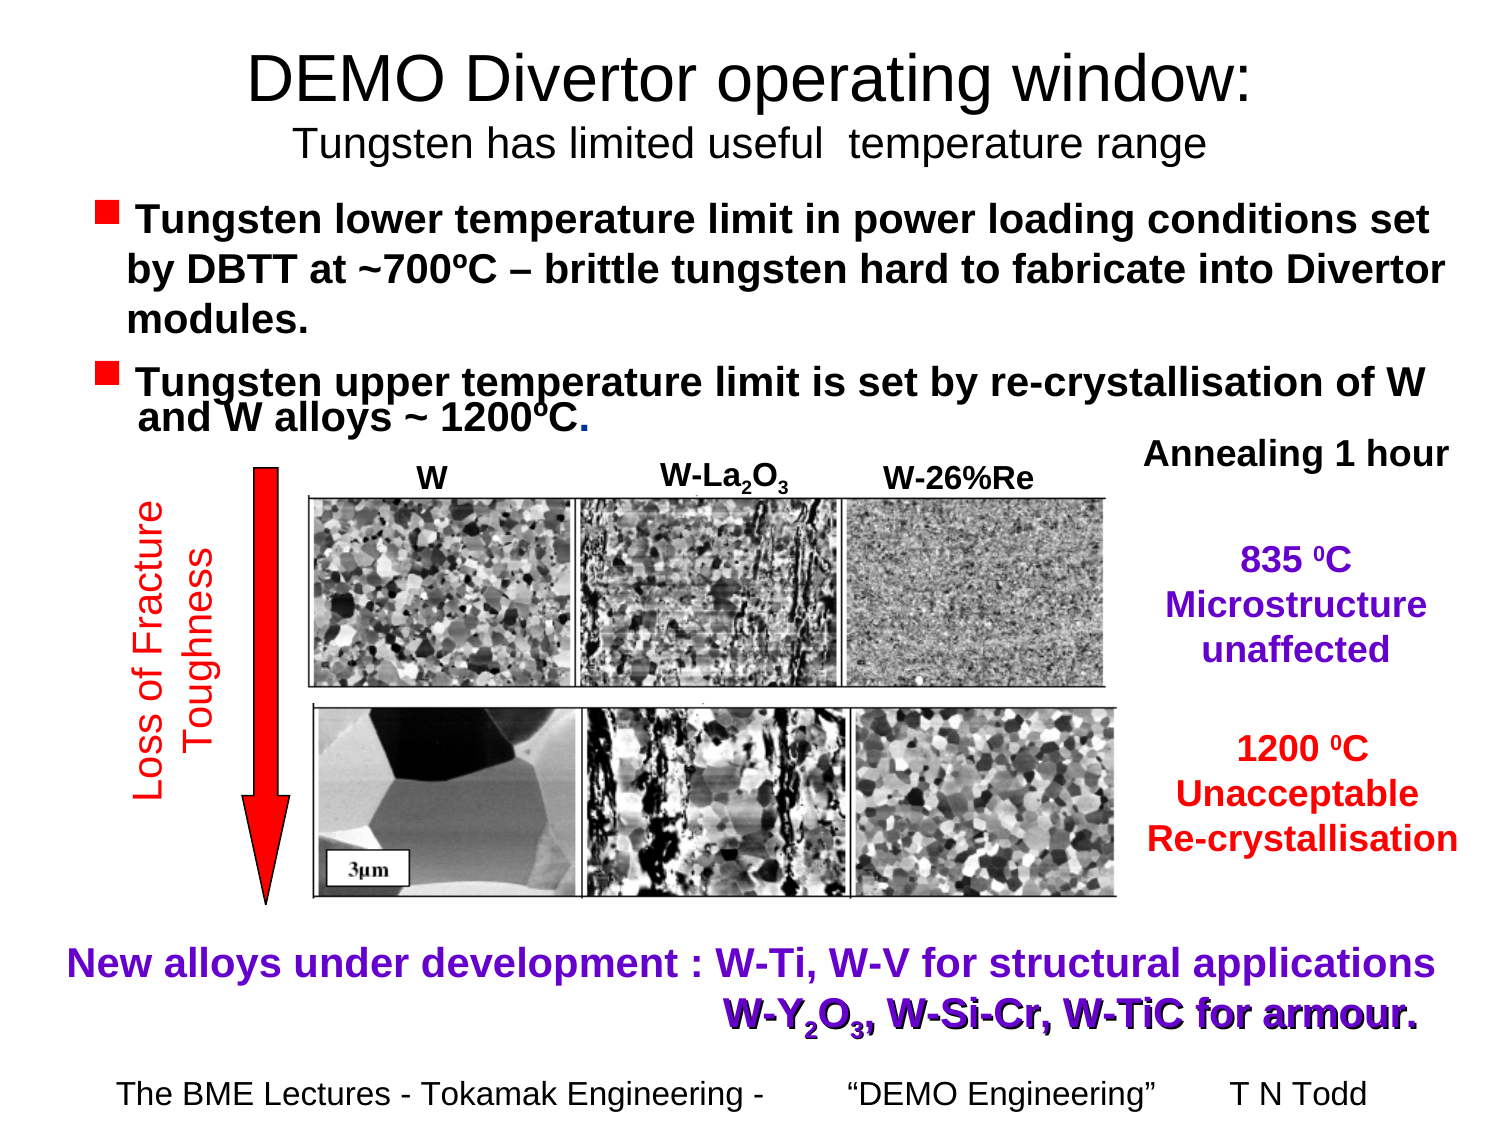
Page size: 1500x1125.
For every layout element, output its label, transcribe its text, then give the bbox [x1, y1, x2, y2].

picture [301, 495, 1109, 692]
text_box Tungsten lower temperature limit in power loading conditions set by DBTT at ~700ºC – brittle tungsten hard to fabricate into Divertor modules. Tungsten upper temperature limit is set by re-crystallisation of W and W alloys ~ 1200ºC. [76, 184, 1477, 447]
text_box 1200 0C Unacceptable Re-crystallisation [1105, 716, 1500, 867]
text_box Annealing 1 hour [1128, 420, 1471, 482]
text_box New alloys under development : W-Ti, W-V for structural applications W-Y2O3, W-Si-Cr, W-TiC for armour. [41, 928, 1477, 1051]
text_box Loss of Fracture Toughness [112, 385, 228, 918]
picture [307, 703, 1121, 905]
text_box W-La2O3 [614, 447, 804, 507]
text_box W [398, 447, 463, 505]
text_box DEMO Divertor operating window: Tungsten has limited useful temperature range [75, 7, 1426, 195]
text_box [242, 467, 290, 906]
text_box W-26%Re [862, 447, 1060, 505]
text_box 835 0C Microstructure unaffected [1128, 527, 1465, 678]
